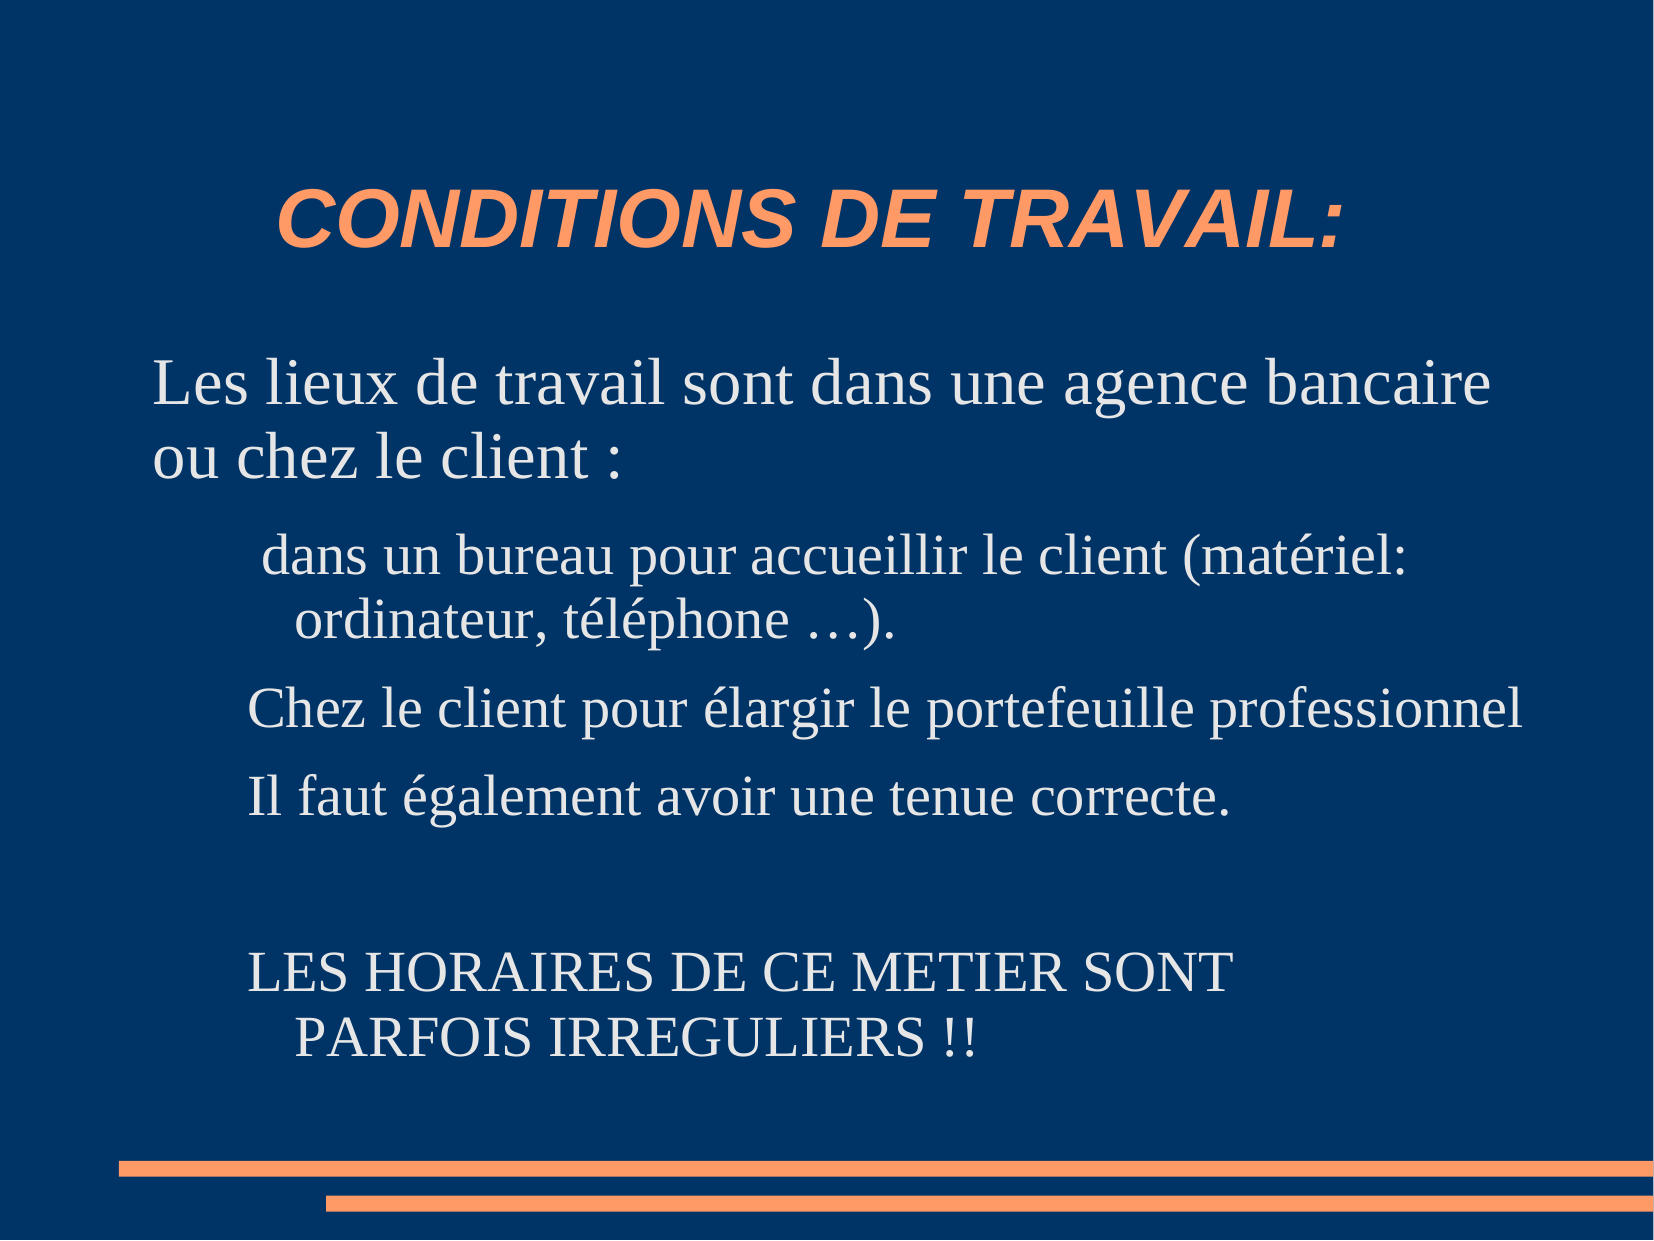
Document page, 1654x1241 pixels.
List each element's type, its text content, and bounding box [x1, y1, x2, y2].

title CONDITIONS DE TRAVAIL: [88, 114, 1534, 322]
list Les lieux de travail sont dans une agence bancaire ou chez le client : dans un bureau pour accueillir le client (matériel: ordinateur, téléphone …). Chez le client pour élargir le portefeuille professionnel Il faut également avoir une tenue correcte. LES HORAIRES DE CE METIER SONT PARFOIS IRREGULIERS !! [152, 344, 1534, 1127]
